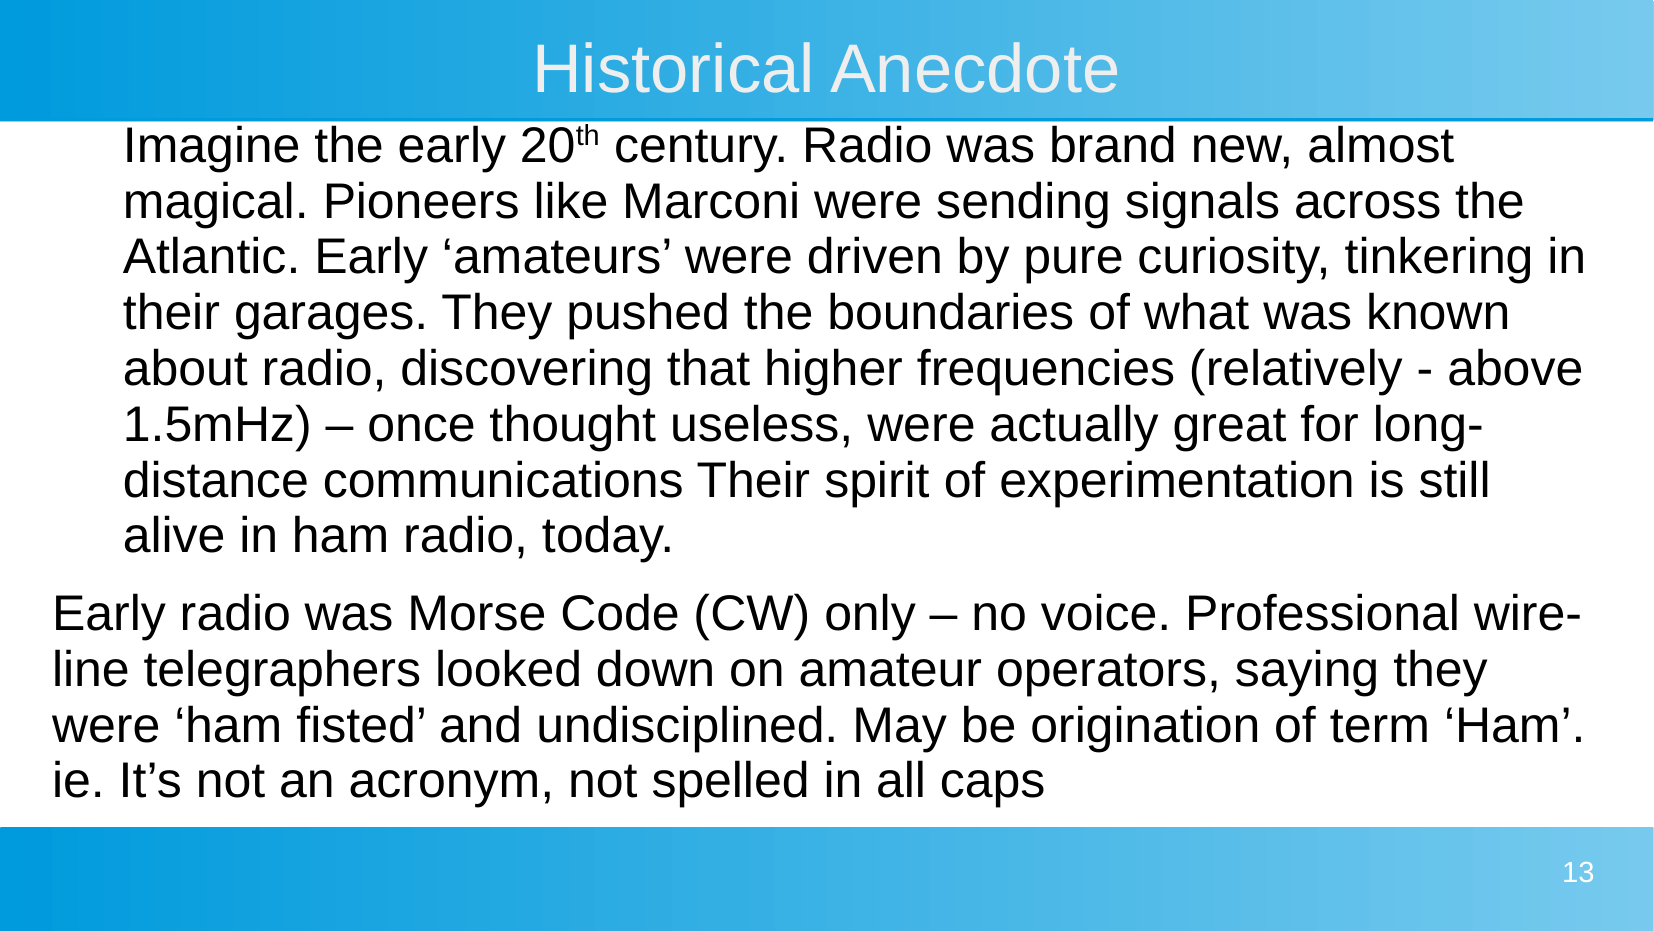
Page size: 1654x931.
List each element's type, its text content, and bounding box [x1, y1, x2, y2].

list Imagine the early 20th century. Radio was brand new, almost magical. Pioneers like Marconi were sending signals across the Atlantic. Early ‘amateurs’ were driven by pure curiosity, tinkering in their garages. They pushed the boundaries of what was known about radio, discovering that higher frequencies (relatively - above 1.5mHz) – once thought useless, were actually great for long-distance communications Their spirit of experimentation is still alive in ham radio, today. Early radio was Morse Code (CW) only – no voice. Professional wire-line telegraphers looked down on amateur operators, saying they were ‘ham fisted’ and undisciplined. May be origination of term ‘Ham’. ie. It’s not an acronym, not spelled in all caps [52, 117, 1588, 708]
title Historical Anecdote [59, 29, 1595, 108]
